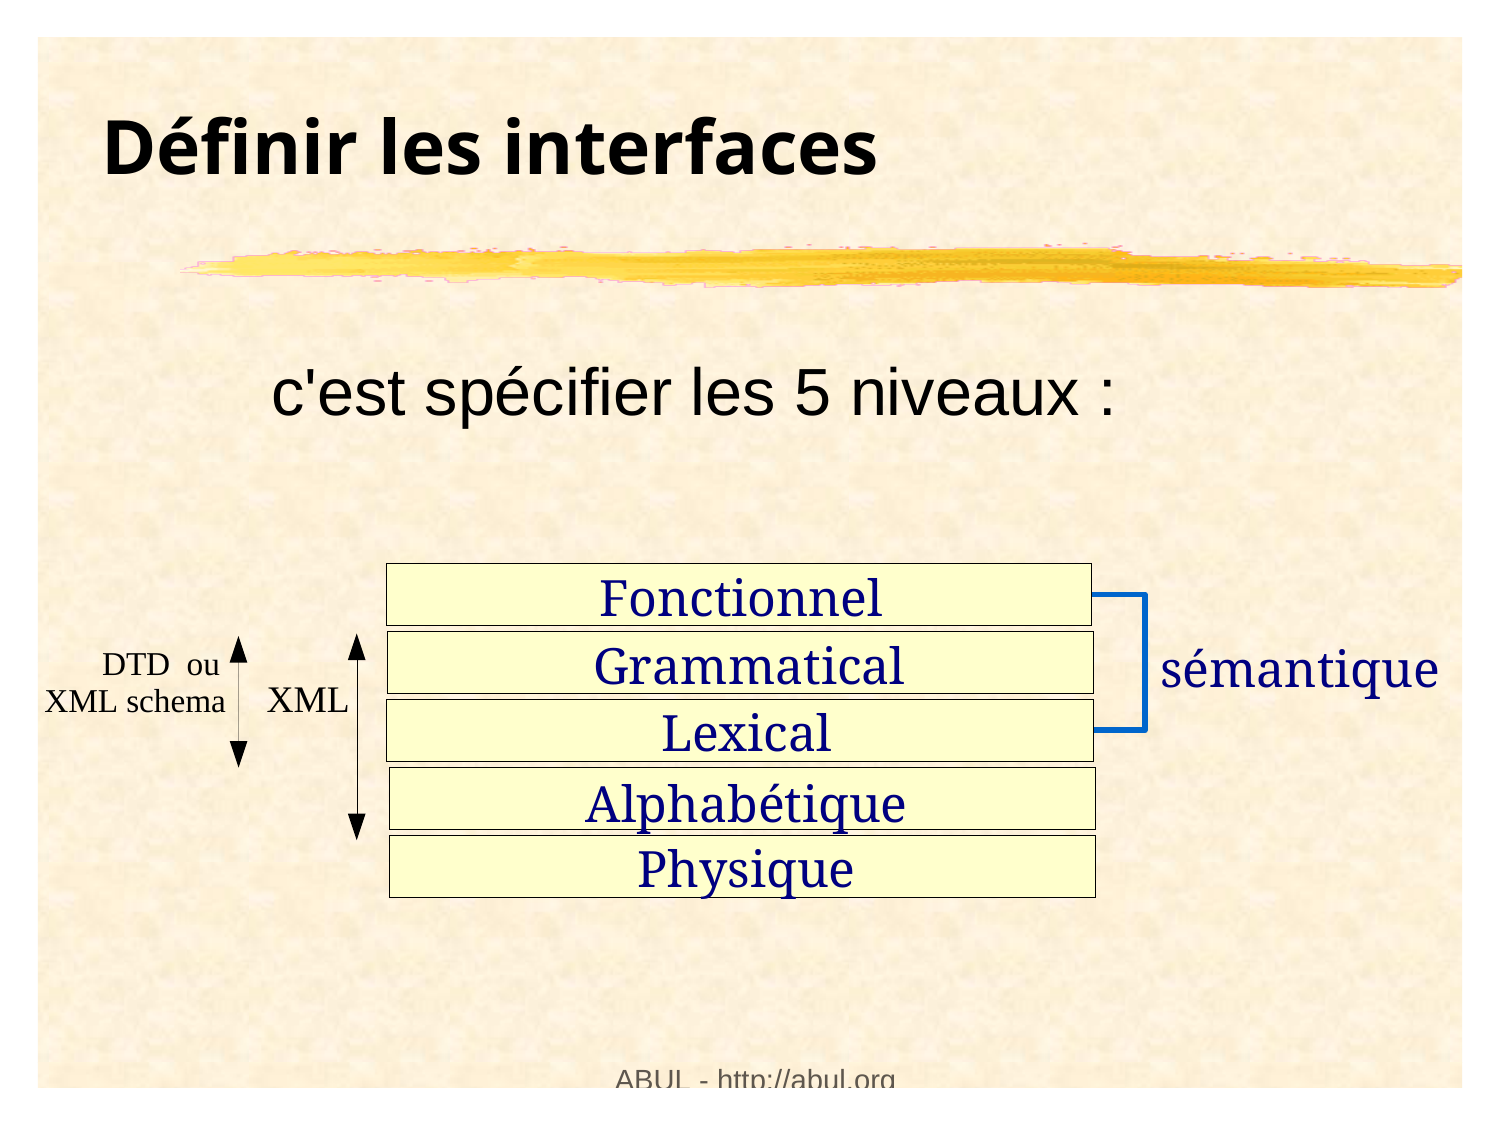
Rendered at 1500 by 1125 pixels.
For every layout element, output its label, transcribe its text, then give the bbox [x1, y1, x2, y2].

picture [754, 1076, 761, 1088]
text_box Grammatical [395, 631, 1092, 692]
text_box [386, 563, 1092, 626]
picture [883, 1076, 891, 1088]
picture [738, 1076, 743, 1088]
picture [618, 1084, 630, 1088]
text_box [389, 767, 1096, 830]
picture [639, 1081, 649, 1088]
text_box c'est spécifier les 5 niveaux : [240, 317, 1382, 477]
text_box [792, 835, 1096, 898]
picture [811, 1076, 818, 1088]
text_box Lexical [404, 698, 1078, 759]
text_box [387, 631, 1094, 694]
text_box Fonctionnel [395, 563, 1076, 624]
text_box [389, 835, 706, 898]
text_box Physique [404, 833, 1078, 895]
text_box Alphabétique [404, 769, 1078, 830]
text_box DTD ou XML schema [32, 645, 248, 739]
picture [722, 1076, 729, 1088]
title Définir les interfaces [101, 39, 1416, 253]
picture [639, 1072, 648, 1078]
text_box sémantique [1132, 633, 1142, 695]
text_box sémantique [1148, 633, 1457, 695]
text_box [386, 699, 1094, 762]
picture [858, 1076, 866, 1088]
picture [620, 1073, 627, 1082]
text_box XML [254, 679, 375, 732]
picture [794, 1082, 801, 1088]
picture [37, 37, 1463, 1088]
